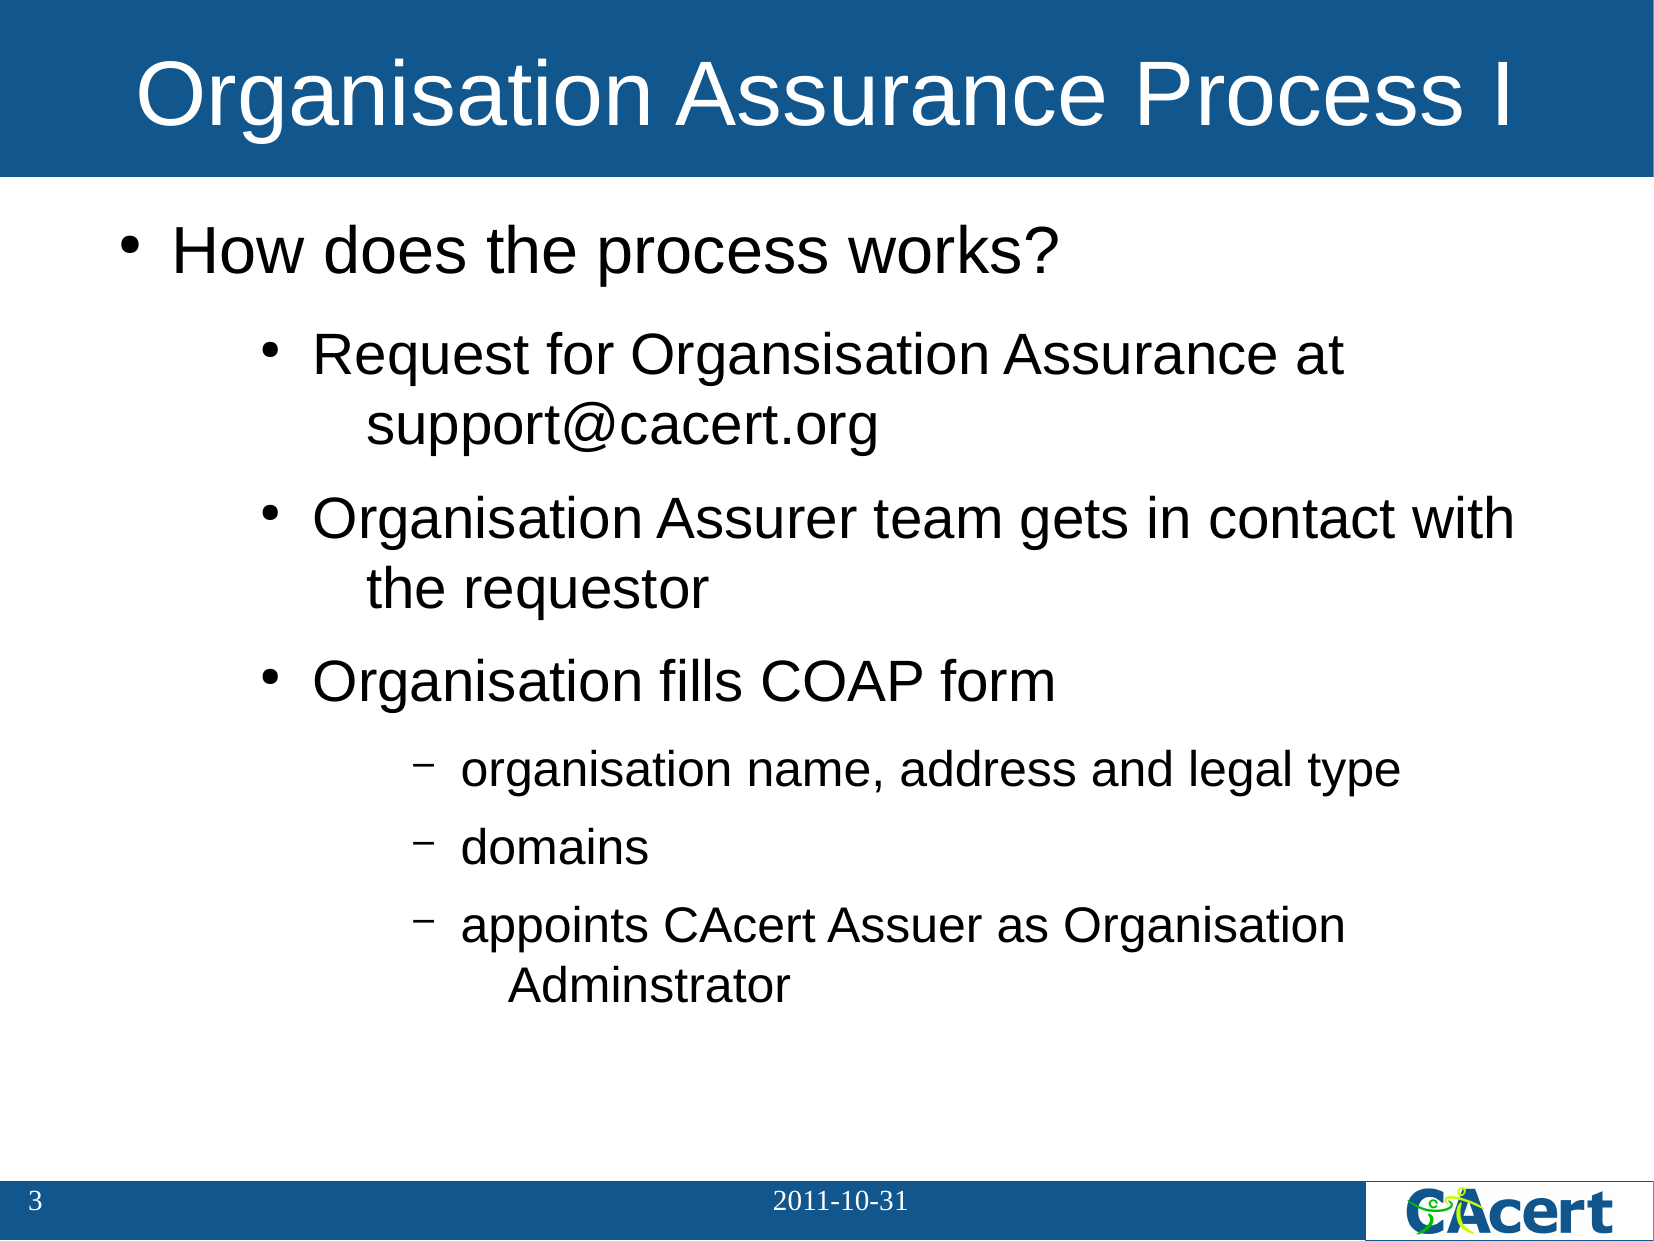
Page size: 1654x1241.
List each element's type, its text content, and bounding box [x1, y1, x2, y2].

picture [1406, 1186, 1613, 1235]
text_box 2011-10-31 [648, 1181, 1034, 1241]
title Organisation Assurance Process I [82, 33, 1571, 144]
text_box <Nummer> [28, 1181, 414, 1241]
list How does the process works? Request for Organsisation Assurance at support@cacert.org Organisation Assurer team gets in contact with the requestor Organisation fills COAP form organisation name, address and legal type domains appoints CAcert Assuer as Organisation Adminstrator [82, 206, 1571, 1013]
